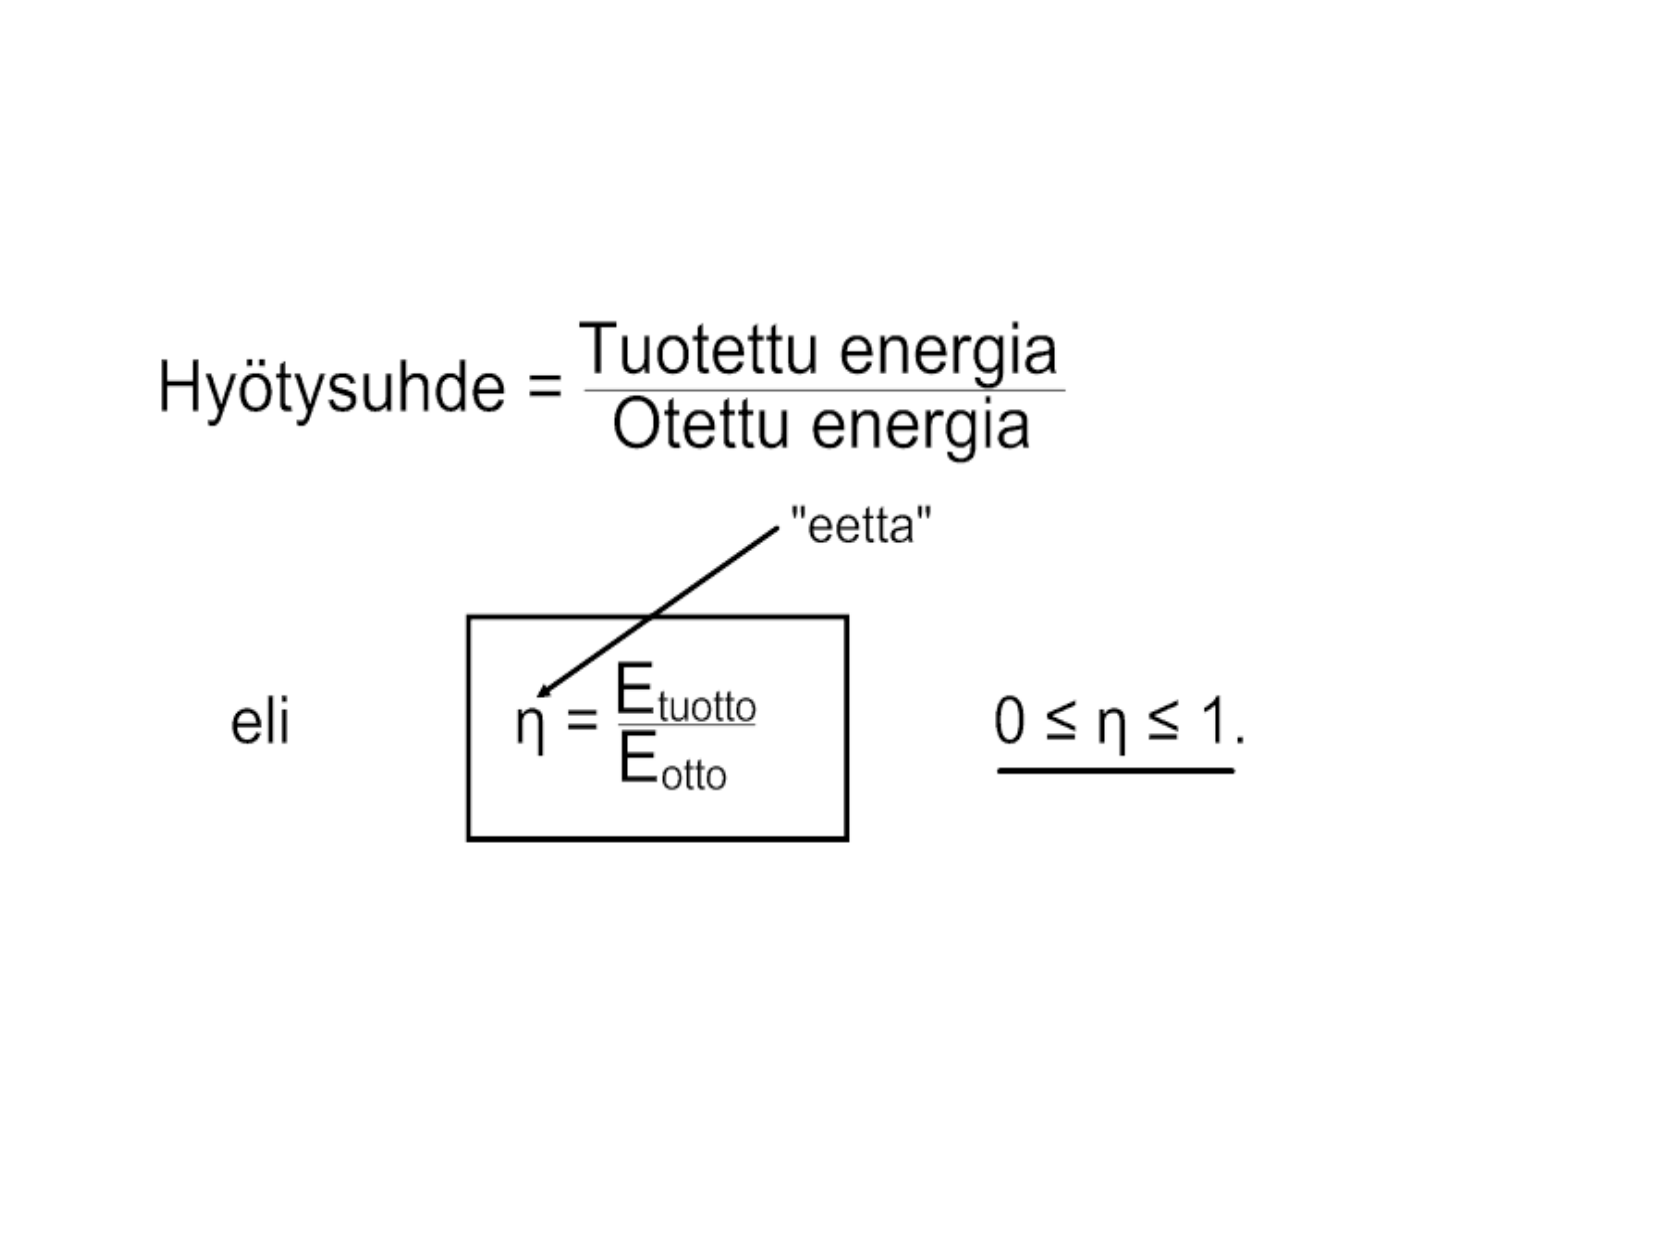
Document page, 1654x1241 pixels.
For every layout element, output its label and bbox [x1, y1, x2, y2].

picture [129, 235, 1426, 861]
